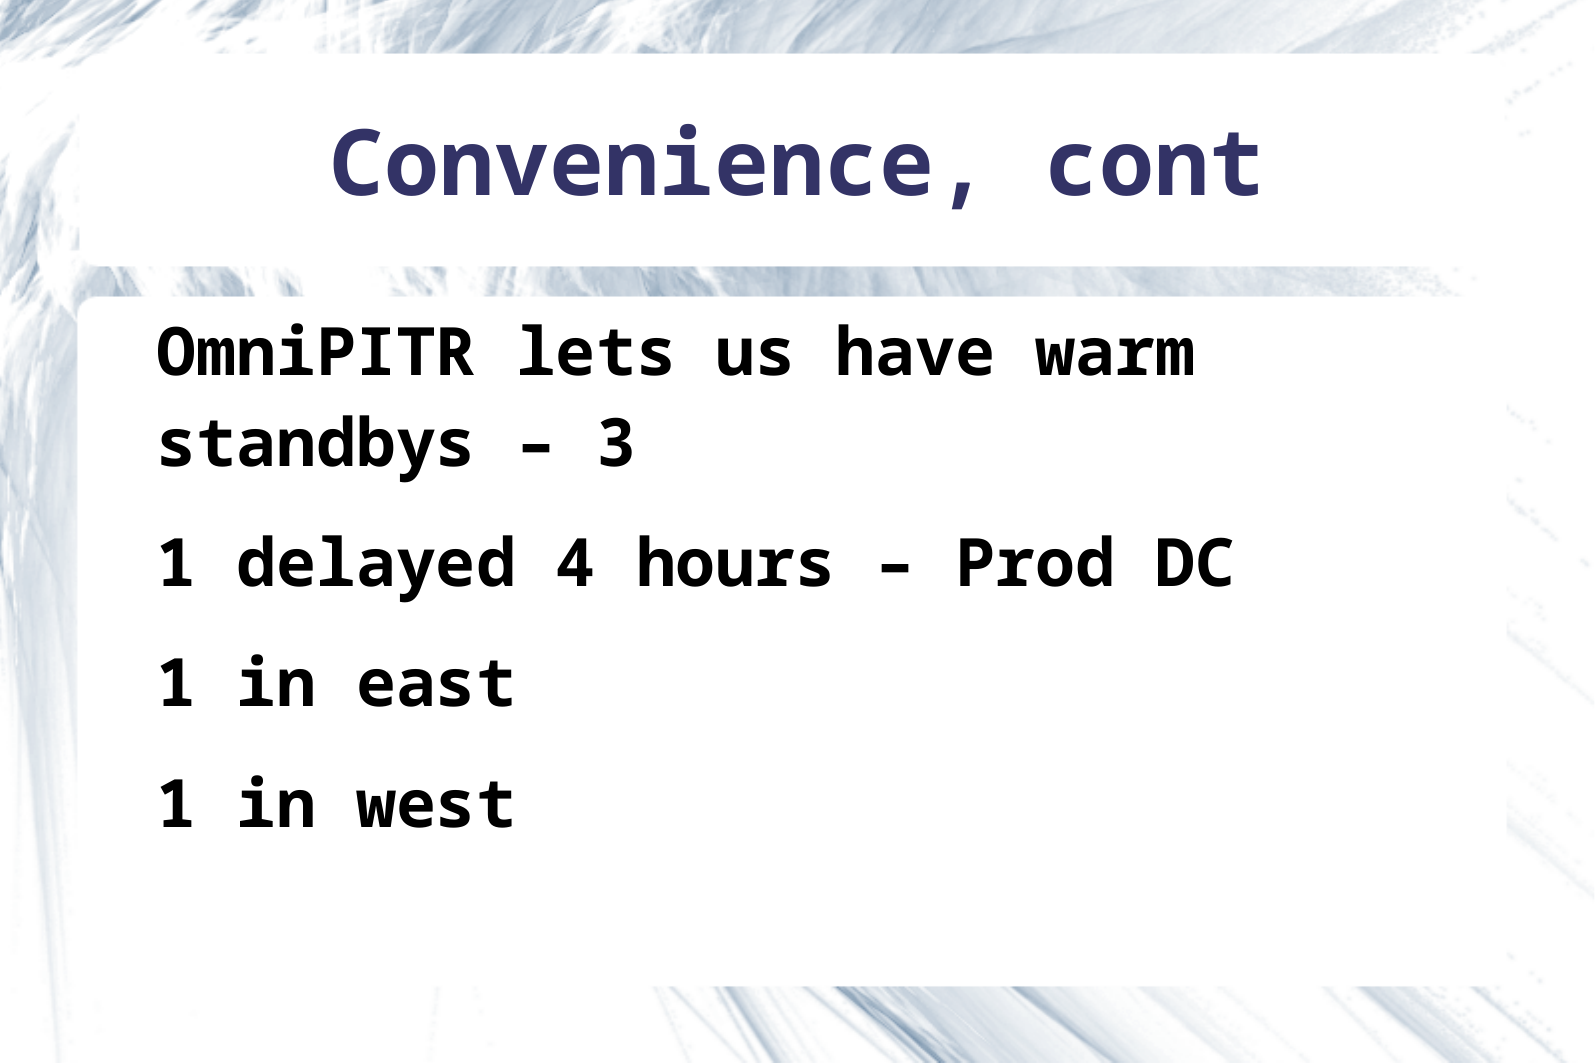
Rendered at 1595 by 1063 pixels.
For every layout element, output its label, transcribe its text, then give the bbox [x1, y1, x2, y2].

list OmniPITR lets us have warm standbys – 3 1 delayed 4 hours – Prod DC 1 in east 1 in west [85, 304, 1471, 886]
picture [0, 0, 1595, 1063]
title Convenience, cont [79, 62, 1515, 259]
